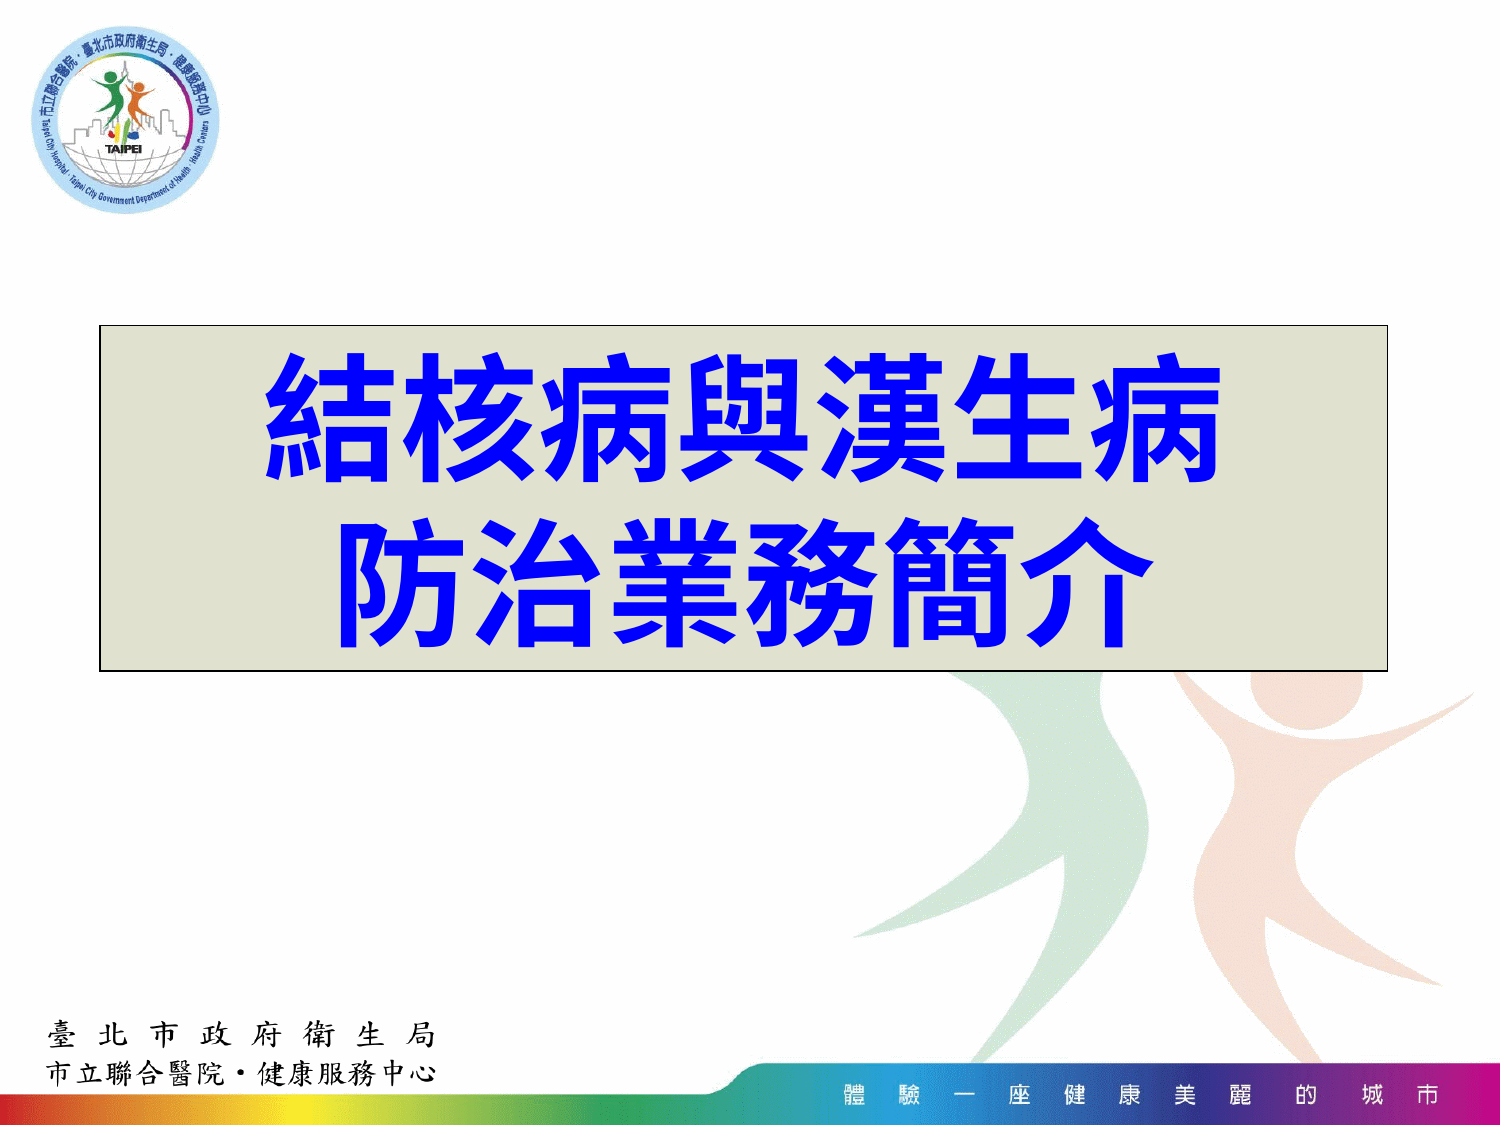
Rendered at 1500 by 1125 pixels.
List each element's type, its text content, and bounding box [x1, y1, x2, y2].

picture [0, 0, 1500, 1125]
text_box 結核病與漢生病 防治業務簡介 [100, 325, 1388, 671]
